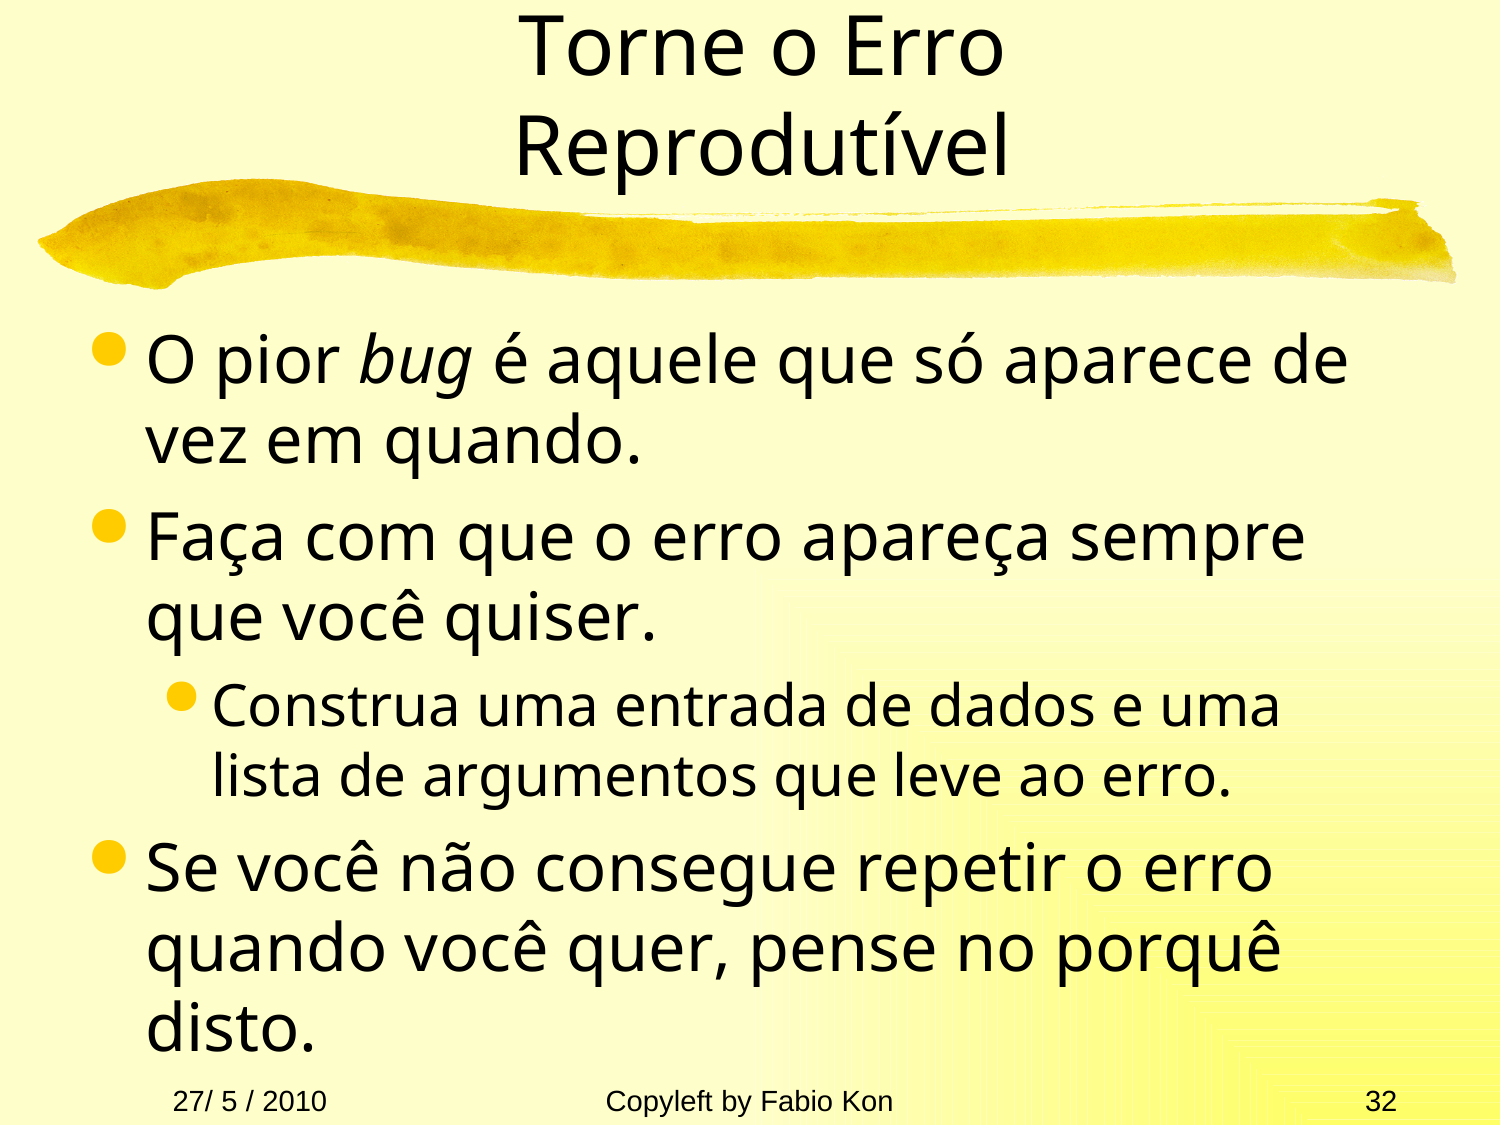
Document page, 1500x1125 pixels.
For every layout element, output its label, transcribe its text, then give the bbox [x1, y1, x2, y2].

list O pior bug é aquele que só aparece de vez em quando. Faça com que o erro apareça sempre que você quiser. Construa uma entrada de dados e uma lista de argumentos que leve ao erro. Se você não consegue repetir o erro quando você quer, pense no porquê disto. [74, 309, 1417, 994]
title Torne o Erro Reprodutível [125, 0, 1401, 200]
picture [24, 174, 1463, 297]
